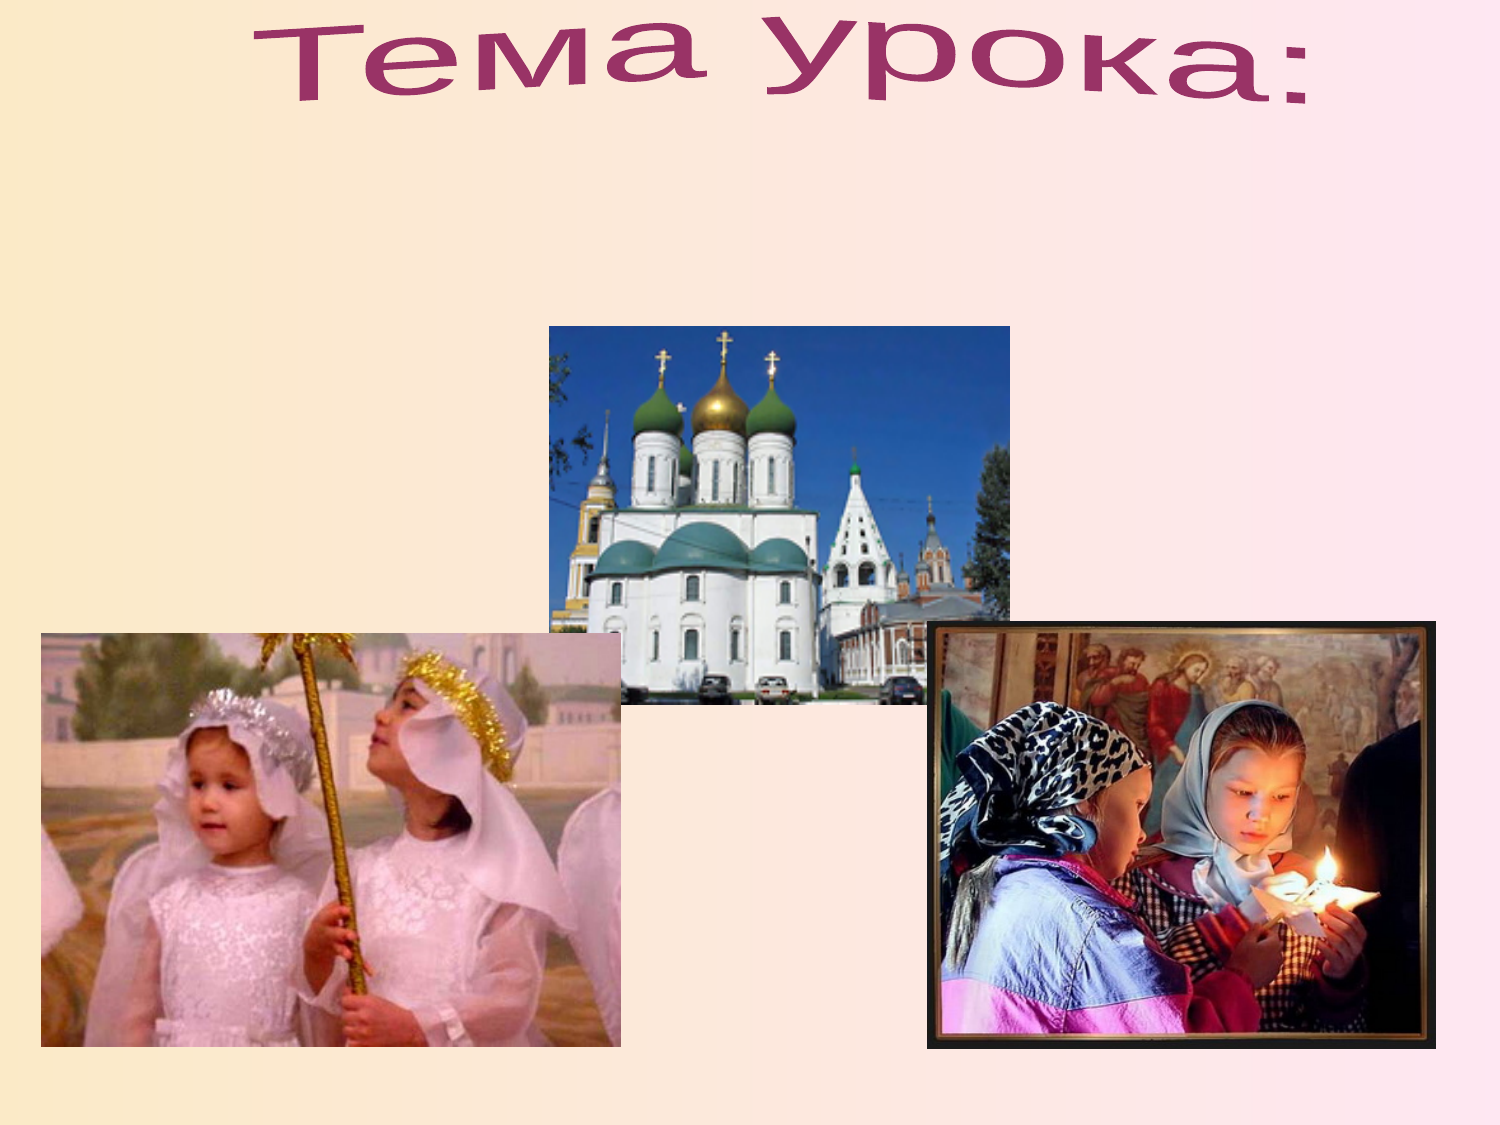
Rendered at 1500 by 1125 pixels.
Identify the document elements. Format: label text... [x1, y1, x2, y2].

picture [41, 326, 1436, 1049]
text_box Тема урока: [1286, 91, 1306, 104]
text_box Тема урока: [478, 28, 586, 91]
text_box Тема урока: [365, 37, 457, 96]
text_box Тема урока: [868, 22, 956, 101]
text_box Тема урока: [607, 22, 707, 82]
text_box Тема урока: [971, 29, 1064, 88]
text_box Тема урока: [1084, 34, 1158, 95]
text_box Тема урока: [1286, 46, 1306, 59]
text_box Тема урока: [761, 16, 858, 95]
text_box Тема урока: [1169, 41, 1269, 102]
text_box Тема урока: [253, 24, 364, 101]
